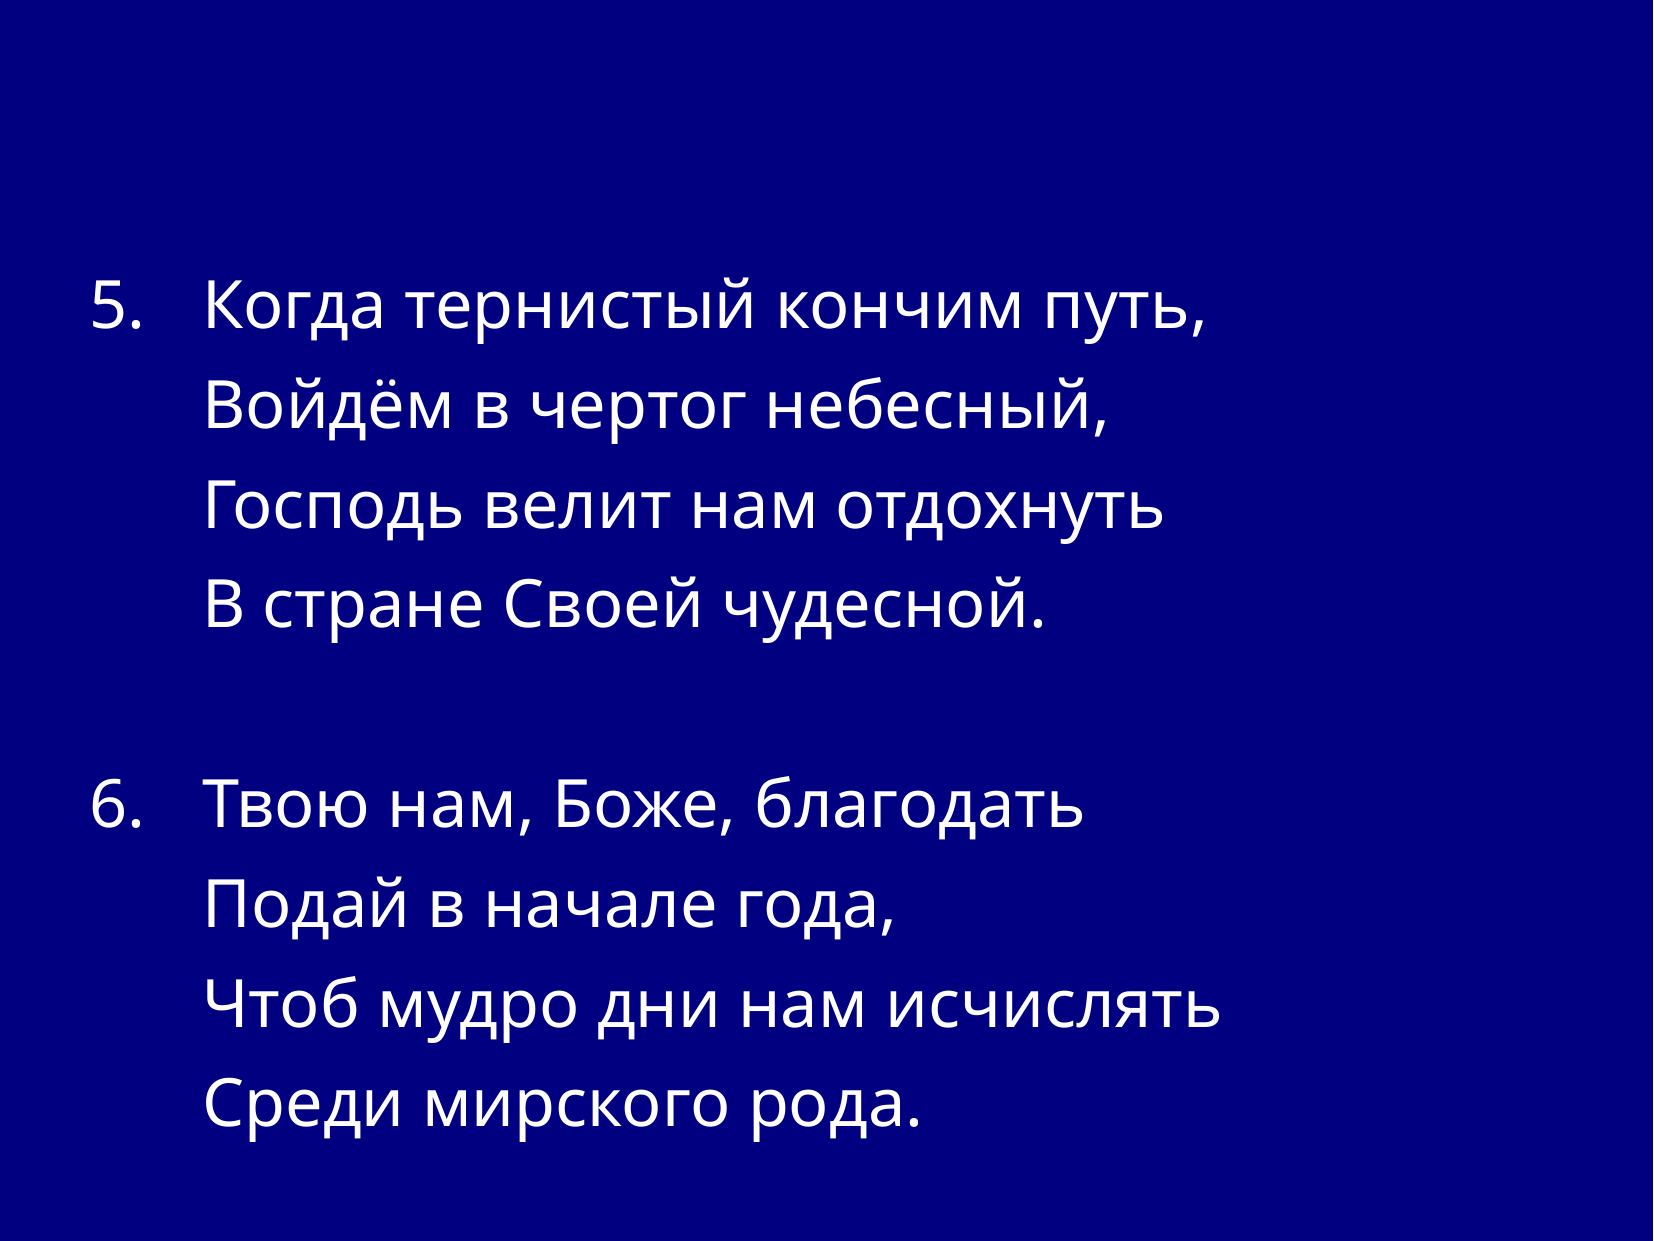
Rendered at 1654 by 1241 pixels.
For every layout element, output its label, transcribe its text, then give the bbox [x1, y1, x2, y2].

text_box 5. Когда тернистый кончим путь, Войдём в чертог небесный, Господь велит нам отдохнуть В стране Своей чудесной. 6. Твою нам, Боже, благодать Подай в начале года, Чтоб мудро дни нам исчислять Среди мирского рода. [75, 150, 1576, 1163]
